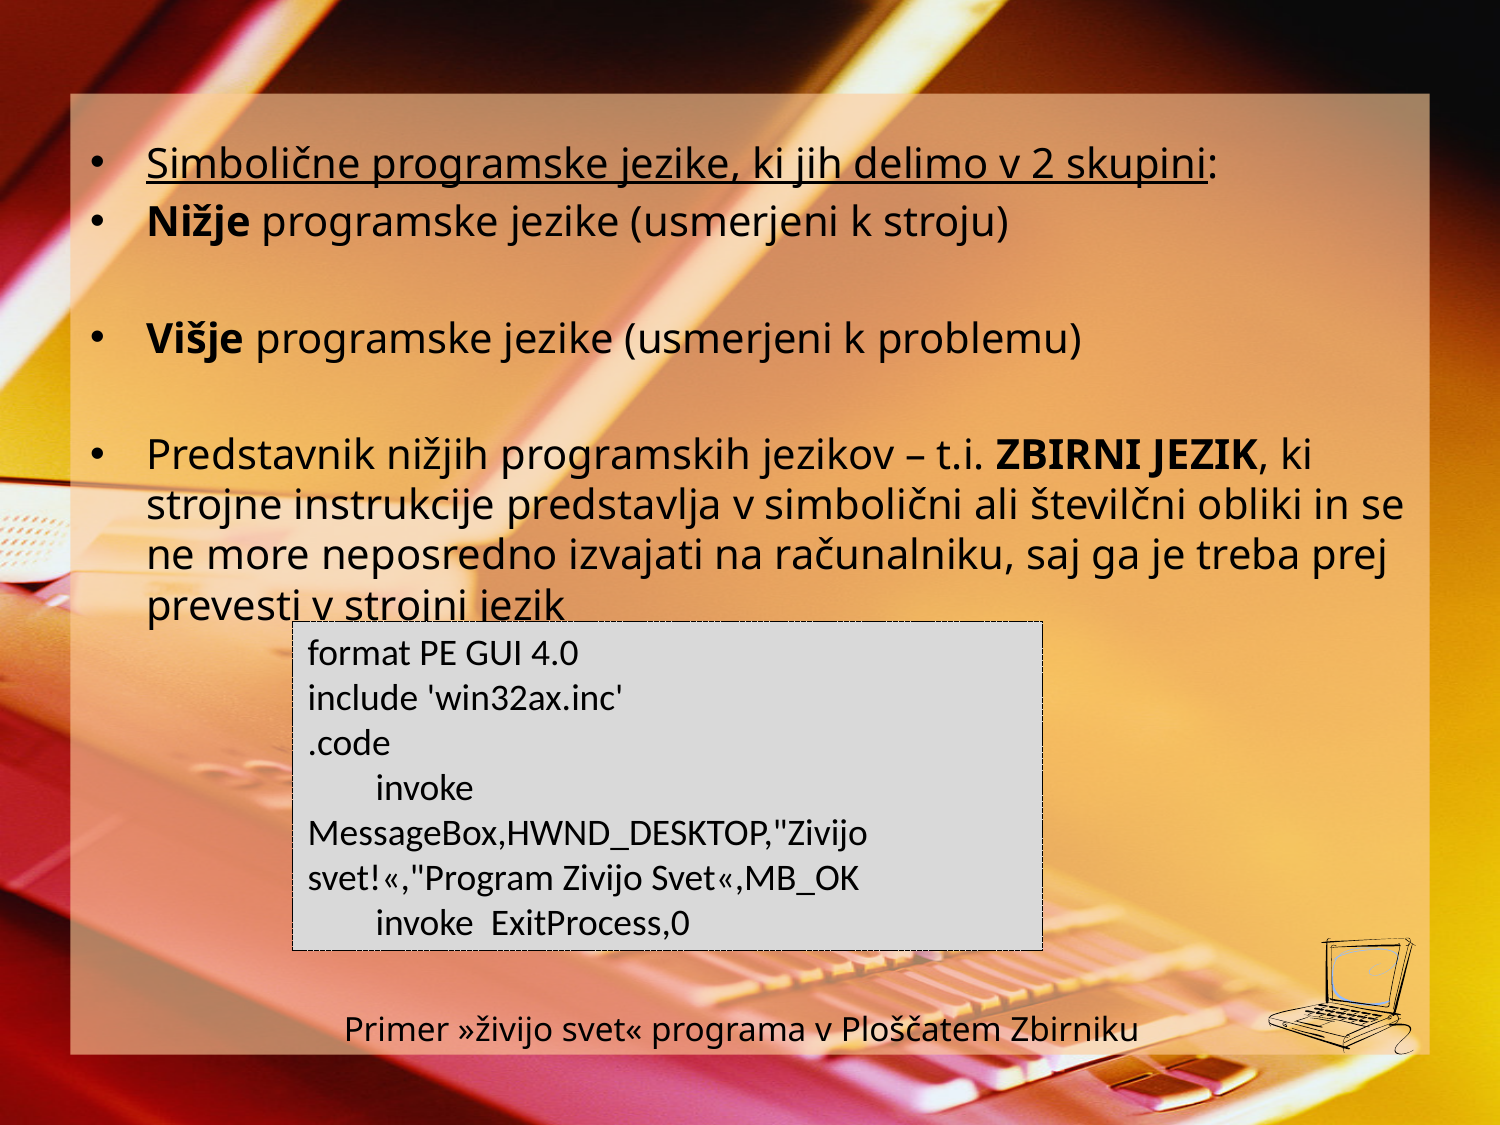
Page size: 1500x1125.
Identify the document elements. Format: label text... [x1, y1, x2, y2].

picture [0, 0, 1500, 1125]
text_box format PE GUI 4.0 include 'win32ax.inc' .code invoke MessageBox,HWND_DESKTOP,"Zivijo svet!«,"Program Zivijo Svet«,MB_OK invoke ExitProcess,0 [292, 621, 1043, 951]
list Simbolične programske jezike, ki jih delimo v 2 skupini: Nižje programske jezike (usmerjeni k stroju) Višje programske jezike (usmerjeni k problemu) Predstavnik nižjih programskih jezikov – t.i. ZBIRNI JEZIK, ki strojne instrukcije predstavlja v simbolični ali številčni obliki in se ne more neposredno izvajati na računalniku, saj ga je treba prej prevesti v strojni jezik Primer »živijo svet« programa v Ploščatem Zbirniku [75, 128, 1425, 1067]
text_box [70, 93, 1430, 1055]
